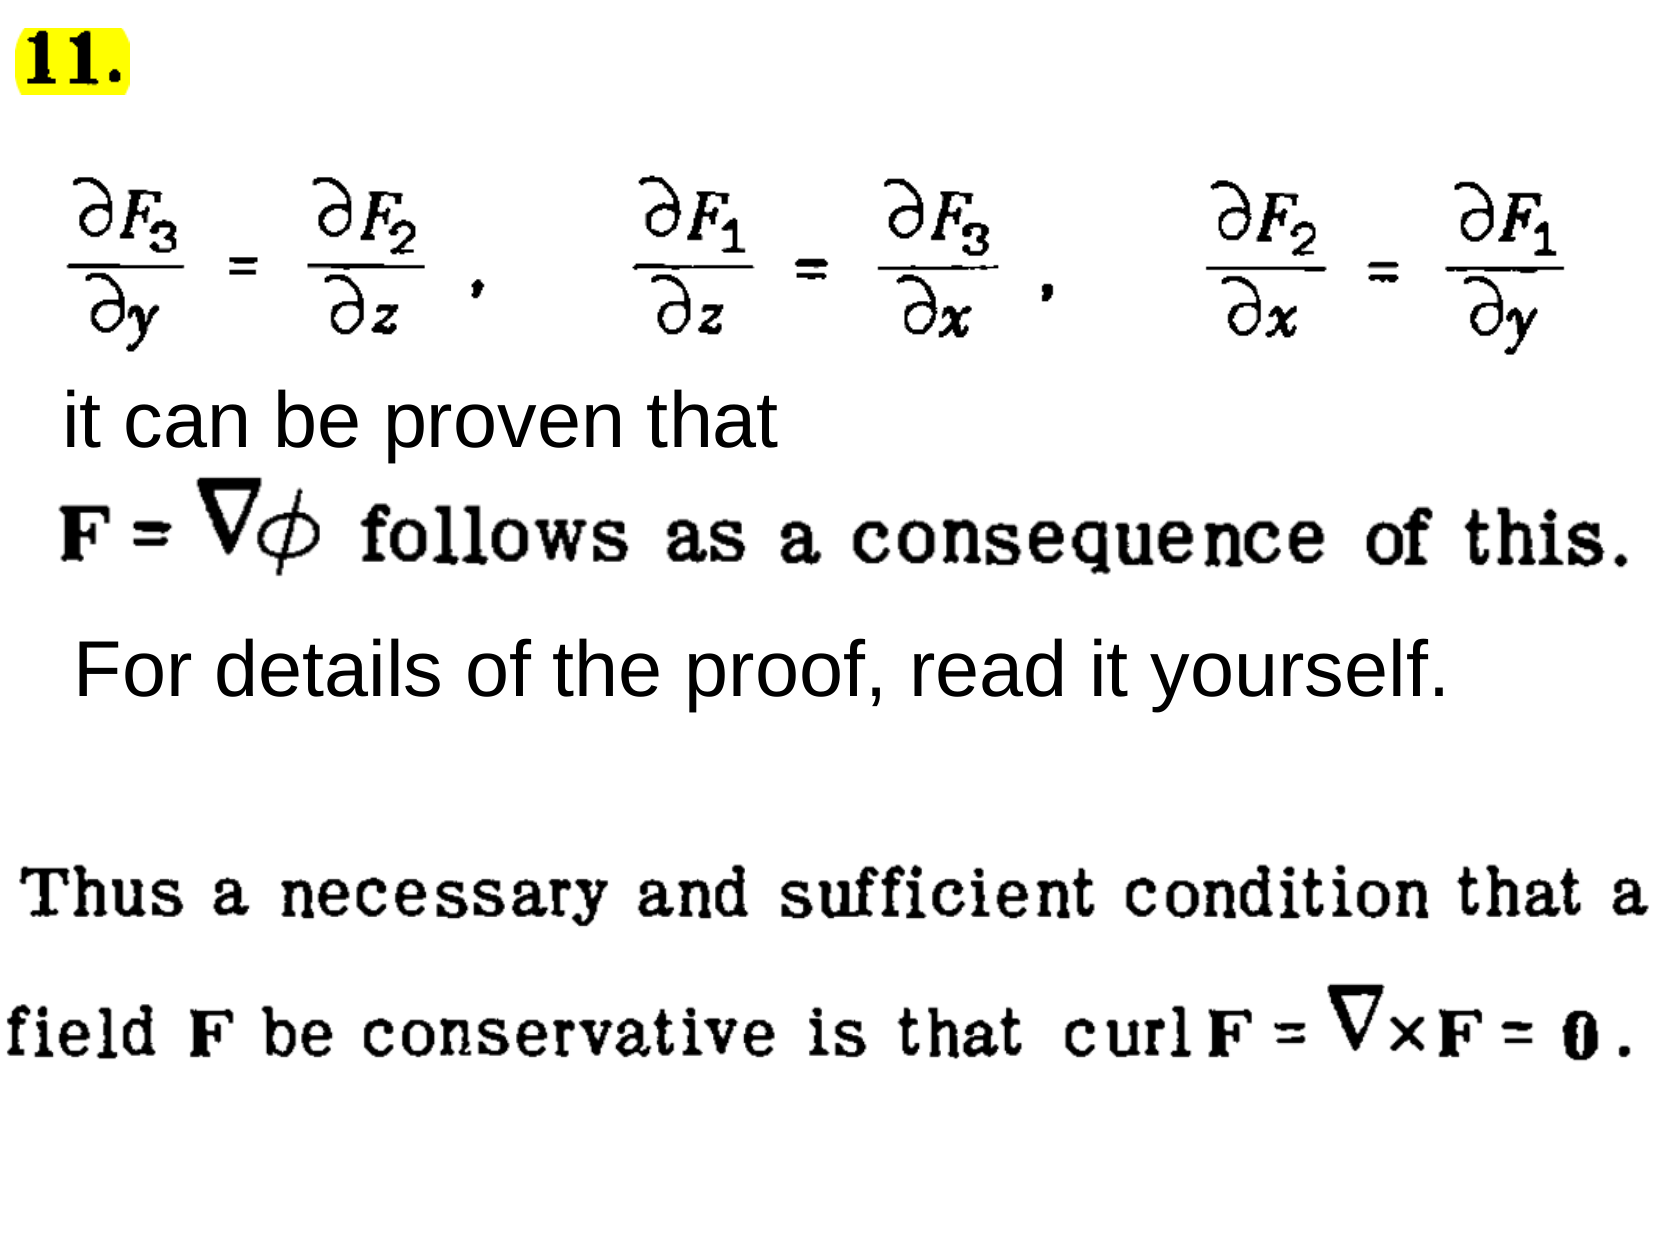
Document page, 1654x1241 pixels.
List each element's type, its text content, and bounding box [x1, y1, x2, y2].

picture [0, 980, 1642, 1083]
picture [23, 464, 1639, 603]
text_box For details of the proof, read it yourself. [59, 617, 1595, 721]
picture [15, 28, 130, 95]
picture [39, 165, 1583, 369]
picture [0, 836, 1654, 934]
text_box it can be proven that [47, 368, 1583, 464]
